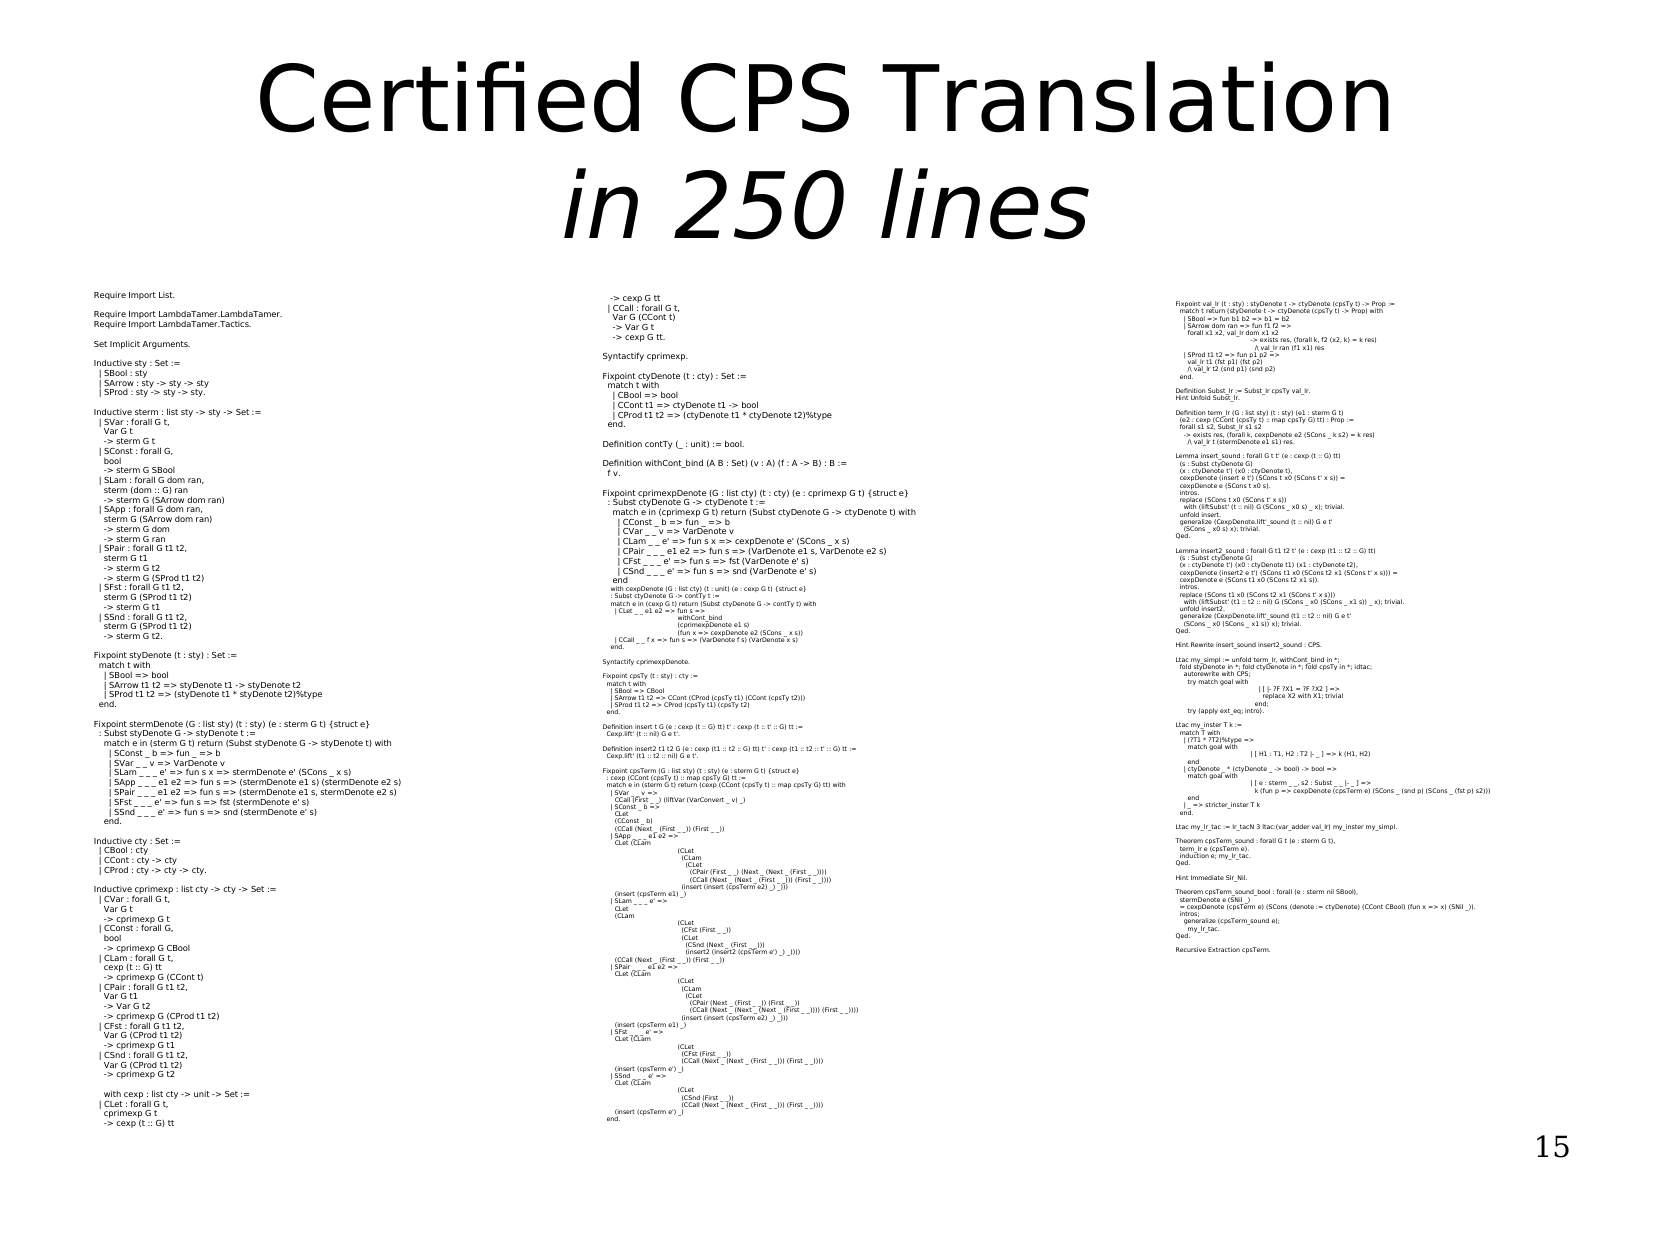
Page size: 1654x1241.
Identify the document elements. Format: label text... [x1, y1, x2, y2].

text_box Fixpoint val_lr (t : sty) : styDenote t -> ctyDenote (cpsTy t) -> Prop := match t return (styDenote t -> ctyDenote (cpsTy t) -> Prop) with | SBool => fun b1 b2 => b1 = b2 | SArrow dom ran => fun f1 f2 => forall x1 x2, val_lr dom x1 x2 -> exists res, (forall k, f2 (x2, k) = k res) /\ val_lr ran (f1 x1) res | SProd t1 t2 => fun p1 p2 => val_lr t1 (fst p1) (fst p2) /\ val_lr t2 (snd p1) (snd p2) end. Definition Subst_lr := Subst_lr cpsTy val_lr. Hint Unfold Subst_lr. Definition term_lr (G : list sty) (t : sty) (e1 : sterm G t) (e2 : cexp (CCont (cpsTy t) :: map cpsTy G) tt) : Prop := forall s1 s2, Subst_lr s1 s2 -> exists res, (forall k, cexpDenote e2 (SCons _ k s2) = k res) /\ val_lr t (stermDenote e1 s1) res. Lemma insert_sound : forall G t t' (e : cexp (t :: G) tt) (s : Subst ctyDenote G) (x : ctyDenote t') (x0 : ctyDenote t), cexpDenote (insert e t') (SCons t x0 (SCons t' x s)) = cexpDenote e (SCons t x0 s). intros. replace (SCons t x0 (SCons t' x s)) with (liftSubst' (t :: nil) G (SCons _ x0 s) _ x); trivial. unfold insert. generalize (CexpDenote.lift'_sound (t :: nil) G e t' (SCons _ x0 s) x); trivial. Qed. Lemma insert2_sound : forall G t1 t2 t' (e : cexp (t1 :: t2 :: G) tt) (s : Subst ctyDenote G) (x : ctyDenote t') (x0 : ctyDenote t1) (x1 : ctyDenote t2), cexpDenote (insert2 e t') (SCons t1 x0 (SCons t2 x1 (SCons t' x s))) = cexpDenote e (SCons t1 x0 (SCons t2 x1 s)). intros. replace (SCons t1 x0 (SCons t2 x1 (SCons t' x s))) with (liftSubst' (t1 :: t2 :: nil) G (SCons _ x0 (SCons _ x1 s)) _ x); trivial. unfold insert2. generalize (CexpDenote.lift'_sound (t1 :: t2 :: nil) G e t' (SCons _ x0 (SCons _ x1 s)) x); trivial. Qed. Hint Rewrite insert_sound insert2_sound : CPS. Ltac my_simpl := unfold term_lr, withCont_bind in *; fold styDenote in *; fold ctyDenote in *; fold cpsTy in *; idtac; autorewrite with CPS; try match goal with | [ |- ?F ?X1 = ?F ?X2 ] => replace X2 with X1; trivial end; try (apply ext_eq; intro). Ltac my_inster T k := match T with | (?T1 * ?T2)%type => match goal with | [ H1 : T1, H2 : T2 |- _ ] => k (H1, H2) end | ctyDenote _ * (ctyDenote _ -> bool) -> bool => match goal with | [ e : sterm _ _, s2 : Subst _ _ |- _ ] => k (fun p => cexpDenote (cpsTerm e) (SCons _ (snd p) (SCons _ (fst p) s2))) end | _ => stricter_inster T k end. Ltac my_lr_tac := lr_tacN 3 ltac:(var_adder val_lr) my_inster my_simpl. Theorem cpsTerm_sound : forall G t (e : sterm G t), term_lr e (cpsTerm e). induction e; my_lr_tac. Qed. Hint Immediate Slr_Nil. Theorem cpsTerm_sound_bool : forall (e : sterm nil SBool), stermDenote e (SNil _) = cexpDenote (cpsTerm e) (SCons (denote := ctyDenote) (CCont CBool) (fun x => x) (SNil _)). intros; generalize (cpsTerm_sound e); my_lr_tac. Qed. Recursive Extraction cpsTerm. [1160, 286, 1559, 962]
text_box -> cexp G tt | CCall : forall G t, Var G (CCont t) -> Var G t -> cexp G tt. Syntactify cprimexp. Fixpoint ctyDenote (t : cty) : Set := match t with | CBool => bool | CCont t1 => ctyDenote t1 -> bool | CProd t1 t2 => (ctyDenote t1 * ctyDenote t2)%type end. Definition contTy (_ : unit) := bool. Definition withCont_bind (A B : Set) (v : A) (f : A -> B) : B := f v. Fixpoint cprimexpDenote (G : list cty) (t : cty) (e : cprimexp G t) {struct e} : Subst ctyDenote G -> ctyDenote t := match e in (cprimexp G t) return (Subst ctyDenote G -> ctyDenote t) with | CConst _ b => fun _ => b | CVar _ _ v => VarDenote v | CLam _ _ e' => fun s x => cexpDenote e' (SCons _ x s) | CPair _ _ _ e1 e2 => fun s => (VarDenote e1 s, VarDenote e2 s) | CFst _ _ _ e' => fun s => fst (VarDenote e' s) | CSnd _ _ _ e' => fun s => snd (VarDenote e' s) end with cexpDenote (G : list cty) (t : unit) (e : cexp G t) {struct e} : Subst ctyDenote G -> contTy t := match e in (cexp G t) return (Subst ctyDenote G -> contTy t) with | CLet _ _ e1 e2 => fun s => withCont_bind (cprimexpDenote e1 s) (fun x => cexpDenote e2 (SCons _ x s)) | CCall _ _ f x => fun s => (VarDenote f s) (VarDenote x s) end. Syntactify cprimexpDenote. Fixpoint cpsTy (t : sty) : cty := match t with | SBool => CBool | SArrow t1 t2 => CCont (CProd (cpsTy t1) (CCont (cpsTy t2))) | SProd t1 t2 => CProd (cpsTy t1) (cpsTy t2) end. Definition insert t G (e : cexp (t :: G) tt) t' : cexp (t :: t' :: G) tt := Cexp.lift' (t :: nil) G e t'. Definition insert2 t1 t2 G (e : cexp (t1 :: t2 :: G) tt) t' : cexp (t1 :: t2 :: t' :: G) tt := Cexp.lift' (t1 :: t2 :: nil) G e t'. Fixpoint cpsTerm (G : list sty) (t : sty) (e : sterm G t) {struct e} : cexp (CCont (cpsTy t) :: map cpsTy G) tt := match e in (sterm G t) return (cexp (CCont (cpsTy t) :: map cpsTy G) tt) with | SVar _ _ v => CCall (First _ _) (liftVar (VarConvert _ v) _) | SConst _ b => CLet (CConst _ b) (CCall (Next _ (First _ _)) (First _ _)) | SApp _ _ _ e1 e2 => CLet (CLam (CLet (CLam (CLet (CPair (First _ _) (Next _ (Next _ (First _ _)))) (CCall (Next _ (Next _ (First _ _))) (First _ _)))) (insert (insert (cpsTerm e2) _) _))) (insert (cpsTerm e1) _) | SLam _ _ _ e' => CLet (CLam (CLet (CFst (First _ _)) (CLet (CSnd (Next _ (First _ _))) (insert2 (insert2 (cpsTerm e') _) _)))) (CCall (Next _ (First _ _)) (First _ _)) | SPair _ _ _ e1 e2 => CLet (CLam (CLet (CLam (CLet (CPair (Next _ (First _ _)) (First _ _)) (CCall (Next _ (Next _ (Next _ (First _ _)))) (First _ _)))) (insert (insert (cpsTerm e2) _) _))) (insert (cpsTerm e1) _) | SFst _ _ _ e' => CLet (CLam (CLet (CFst (First _ _)) (CCall (Next _ (Next _ (First _ _))) (First _ _)))) (insert (cpsTerm e') _) | SSnd _ _ _ e' => CLet (CLam (CLet (CSnd (First _ _)) (CCall (Next _ (Next _ (First _ _))) (First _ _)))) (insert (cpsTerm e') _) end. [587, 286, 1002, 1139]
text_box Require Import List. Require Import LambdaTamer.LambdaTamer. Require Import LambdaTamer.Tactics. Set Implicit Arguments. Inductive sty : Set := | SBool : sty | SArrow : sty -> sty -> sty | SProd : sty -> sty -> sty. Inductive sterm : list sty -> sty -> Set := | SVar : forall G t, Var G t -> sterm G t | SConst : forall G, bool -> sterm G SBool | SLam : forall G dom ran, sterm (dom :: G) ran -> sterm G (SArrow dom ran) | SApp : forall G dom ran, sterm G (SArrow dom ran) -> sterm G dom -> sterm G ran | SPair : forall G t1 t2, sterm G t1 -> sterm G t2 -> sterm G (SProd t1 t2) | SFst : forall G t1 t2, sterm G (SProd t1 t2) -> sterm G t1 | SSnd : forall G t1 t2, sterm G (SProd t1 t2) -> sterm G t2. Fixpoint styDenote (t : sty) : Set := match t with | SBool => bool | SArrow t1 t2 => styDenote t1 -> styDenote t2 | SProd t1 t2 => (styDenote t1 * styDenote t2)%type end. Fixpoint stermDenote (G : list sty) (t : sty) (e : sterm G t) {struct e} : Subst styDenote G -> styDenote t := match e in (sterm G t) return (Subst styDenote G -> styDenote t) with | SConst _ b => fun _ => b | SVar _ _ v => VarDenote v | SLam _ _ _ e' => fun s x => stermDenote e' (SCons _ x s) | SApp _ _ _ e1 e2 => fun s => (stermDenote e1 s) (stermDenote e2 s) | SPair _ _ _ e1 e2 => fun s => (stermDenote e1 s, stermDenote e2 s) | SFst _ _ _ e' => fun s => fst (stermDenote e' s) | SSnd _ _ _ e' => fun s => snd (stermDenote e' s) end. Inductive cty : Set := | CBool : cty | CCont : cty -> cty | CProd : cty -> cty -> cty. Inductive cprimexp : list cty -> cty -> Set := | CVar : forall G t, Var G t -> cprimexp G t | CConst : forall G, bool -> cprimexp G CBool | CLam : forall G t, cexp (t :: G) tt -> cprimexp G (CCont t) | CPair : forall G t1 t2, Var G t1 -> Var G t2 -> cprimexp G (CProd t1 t2) | CFst : forall G t1 t2, Var G (CProd t1 t2) -> cprimexp G t1 | CSnd : forall G t1 t2, Var G (CProd t1 t2) -> cprimexp G t2 with cexp : list cty -> unit -> Set := | CLet : forall G t, cprimexp G t -> cexp (t :: G) tt [79, 283, 465, 1146]
title Certified CPS Translation in 250 lines [82, 45, 1571, 261]
